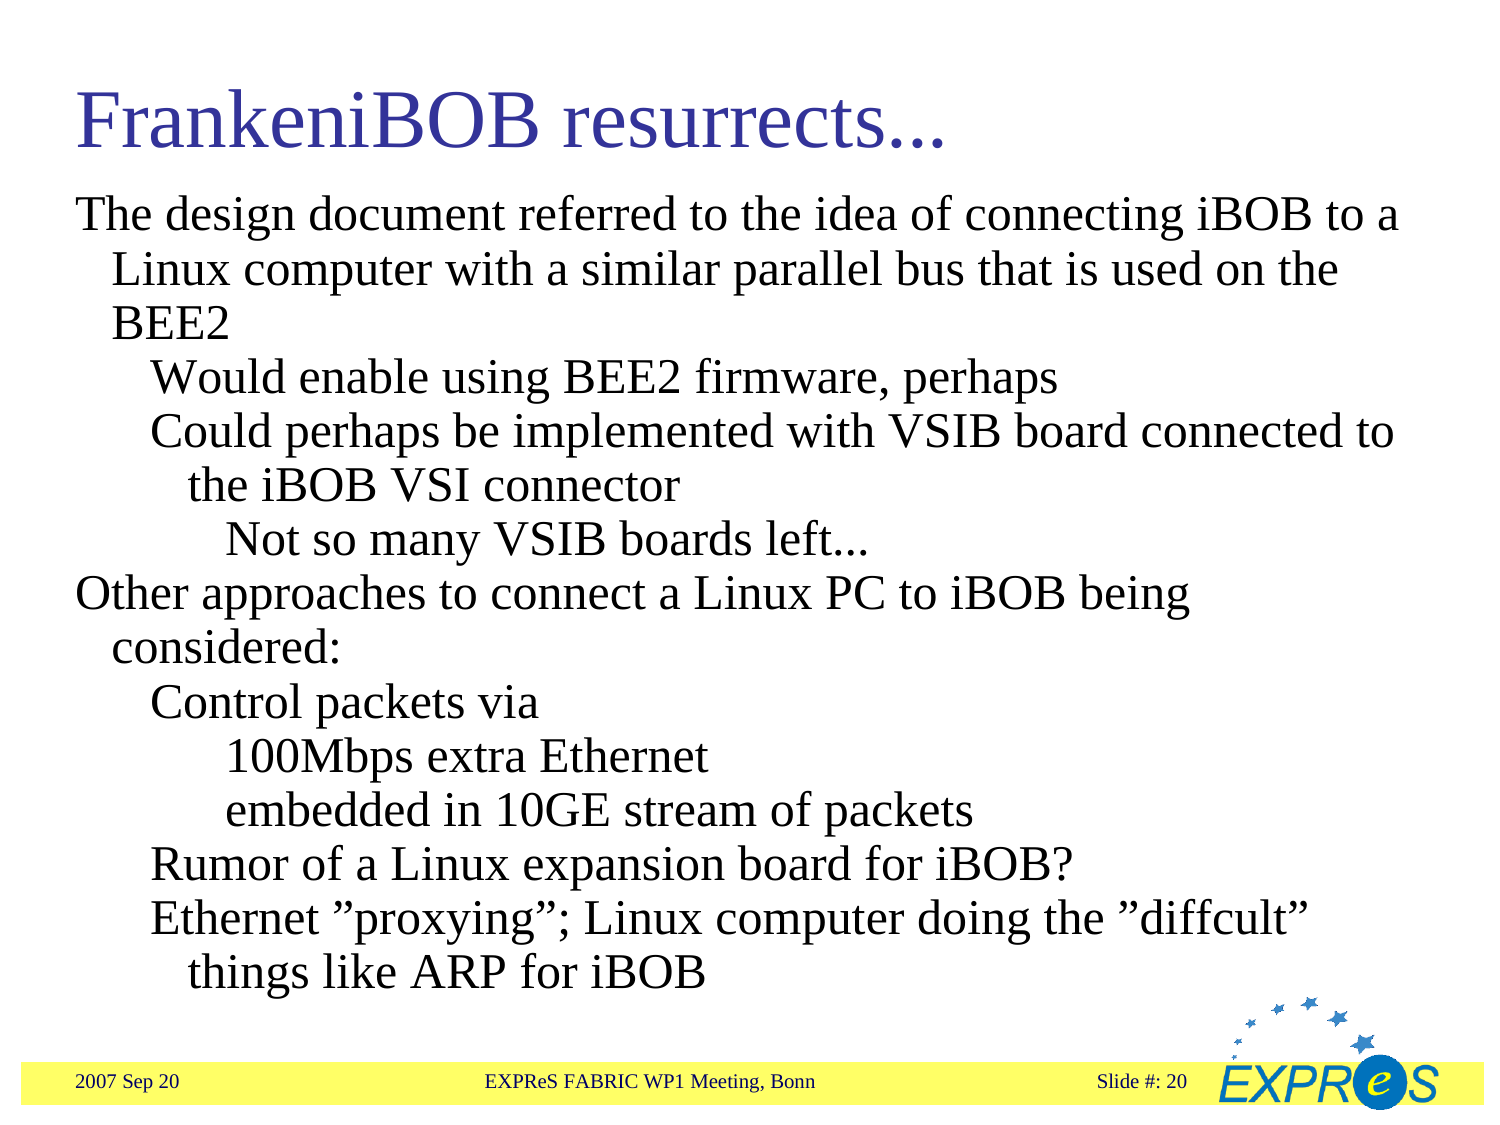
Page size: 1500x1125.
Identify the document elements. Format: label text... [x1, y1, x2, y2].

list The design document referred to the idea of connecting iBOB to a Linux computer with a similar parallel bus that is used on the BEE2 Would enable using BEE2 firmware, perhaps Could perhaps be implemented with VSIB board connected to the iBOB VSI connector Not so many VSIB boards left... Other approaches to connect a Linux PC to iBOB being considered: Control packets via 100Mbps extra Ethernet embedded in 10GE stream of packets Rumor of a Linux expansion board for iBOB? Ethernet ”proxying”; Linux computer doing the ”diffcult” things like ARP for iBOB [75, 187, 1425, 1045]
title FrankeniBOB resurrects... [75, 70, 1425, 172]
picture [21, 993, 1500, 1113]
